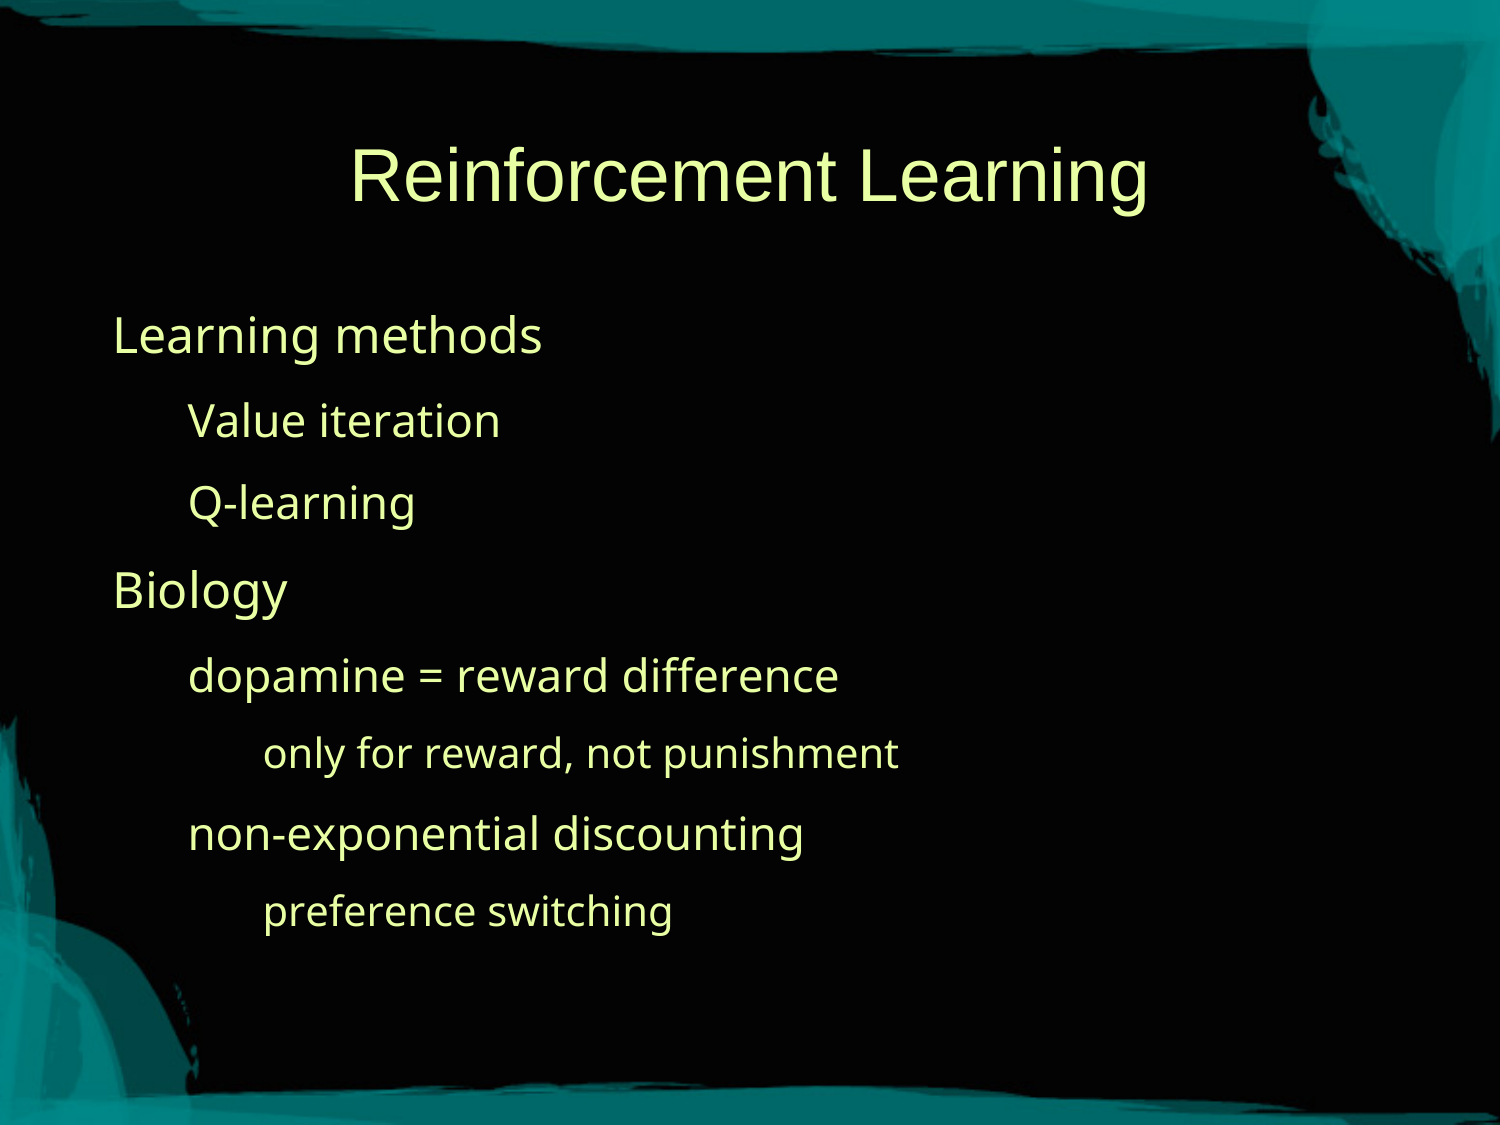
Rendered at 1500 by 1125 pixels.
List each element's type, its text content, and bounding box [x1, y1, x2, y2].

picture [0, 0, 1500, 1125]
title Reinforcement Learning [112, 94, 1388, 256]
list Learning methods Value iteration Q-learning Biology dopamine = reward difference only for reward, not punishment non-exponential discounting preference switching [112, 299, 1388, 986]
